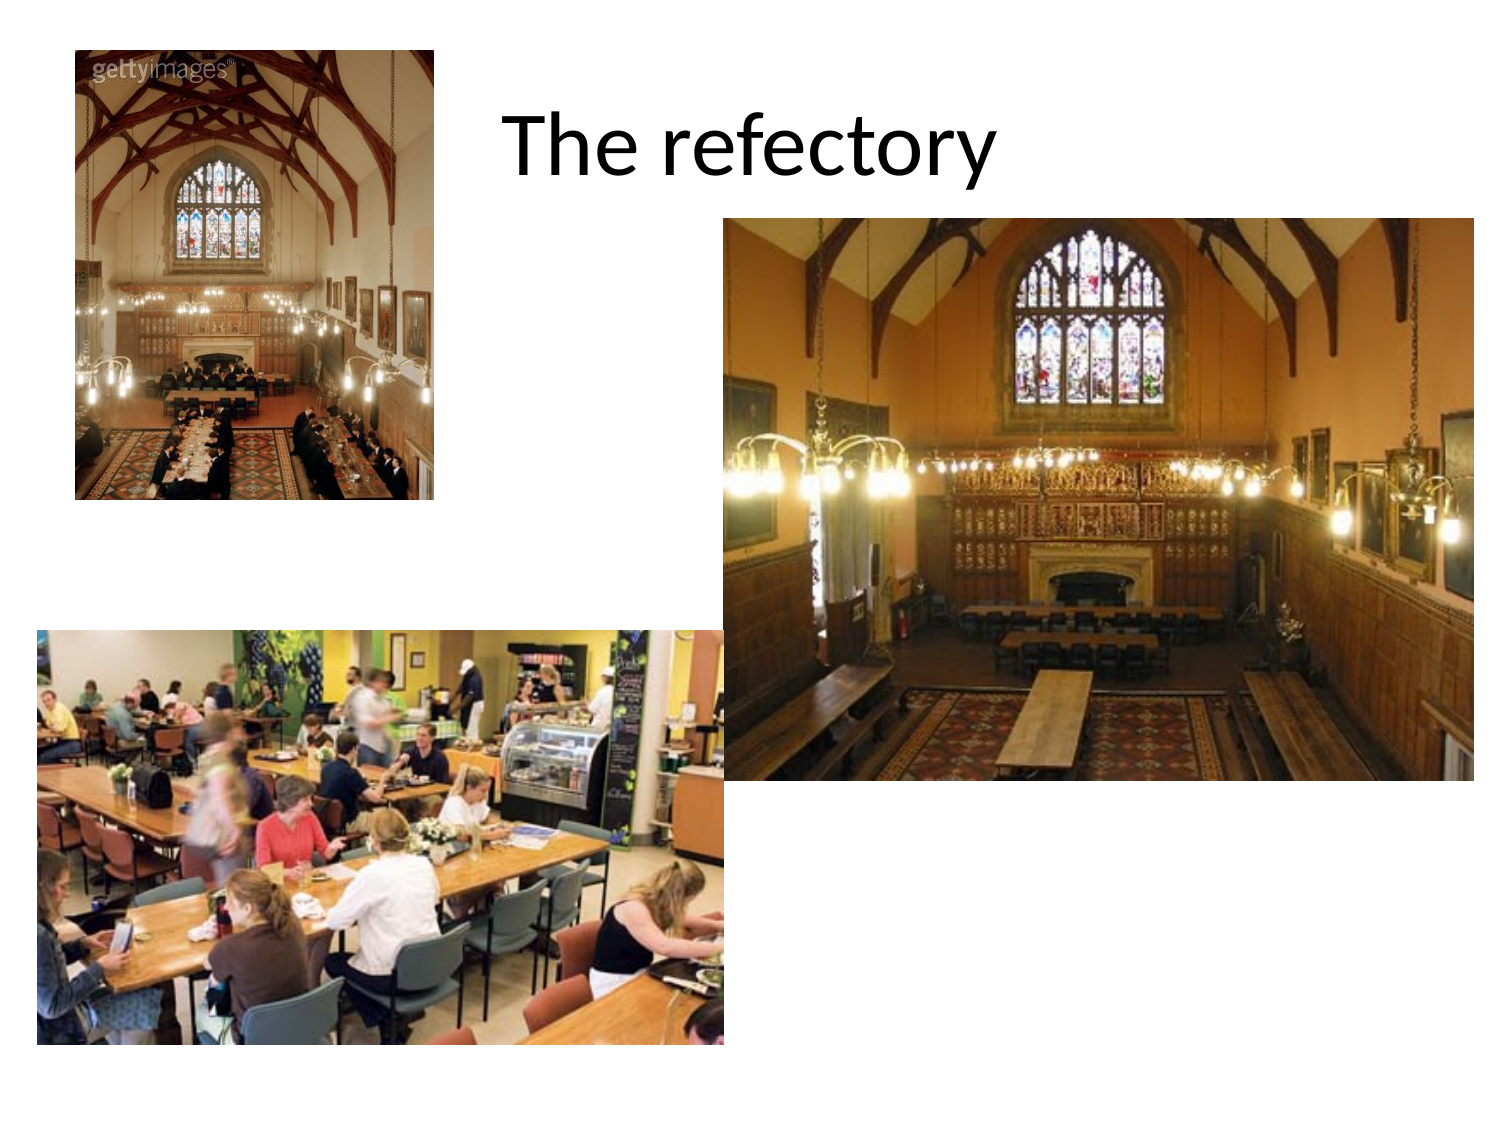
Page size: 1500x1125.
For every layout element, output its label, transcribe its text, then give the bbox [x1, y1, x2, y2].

title The refectory [75, 45, 1425, 233]
picture [37, 218, 1474, 1045]
picture [75, 50, 434, 500]
